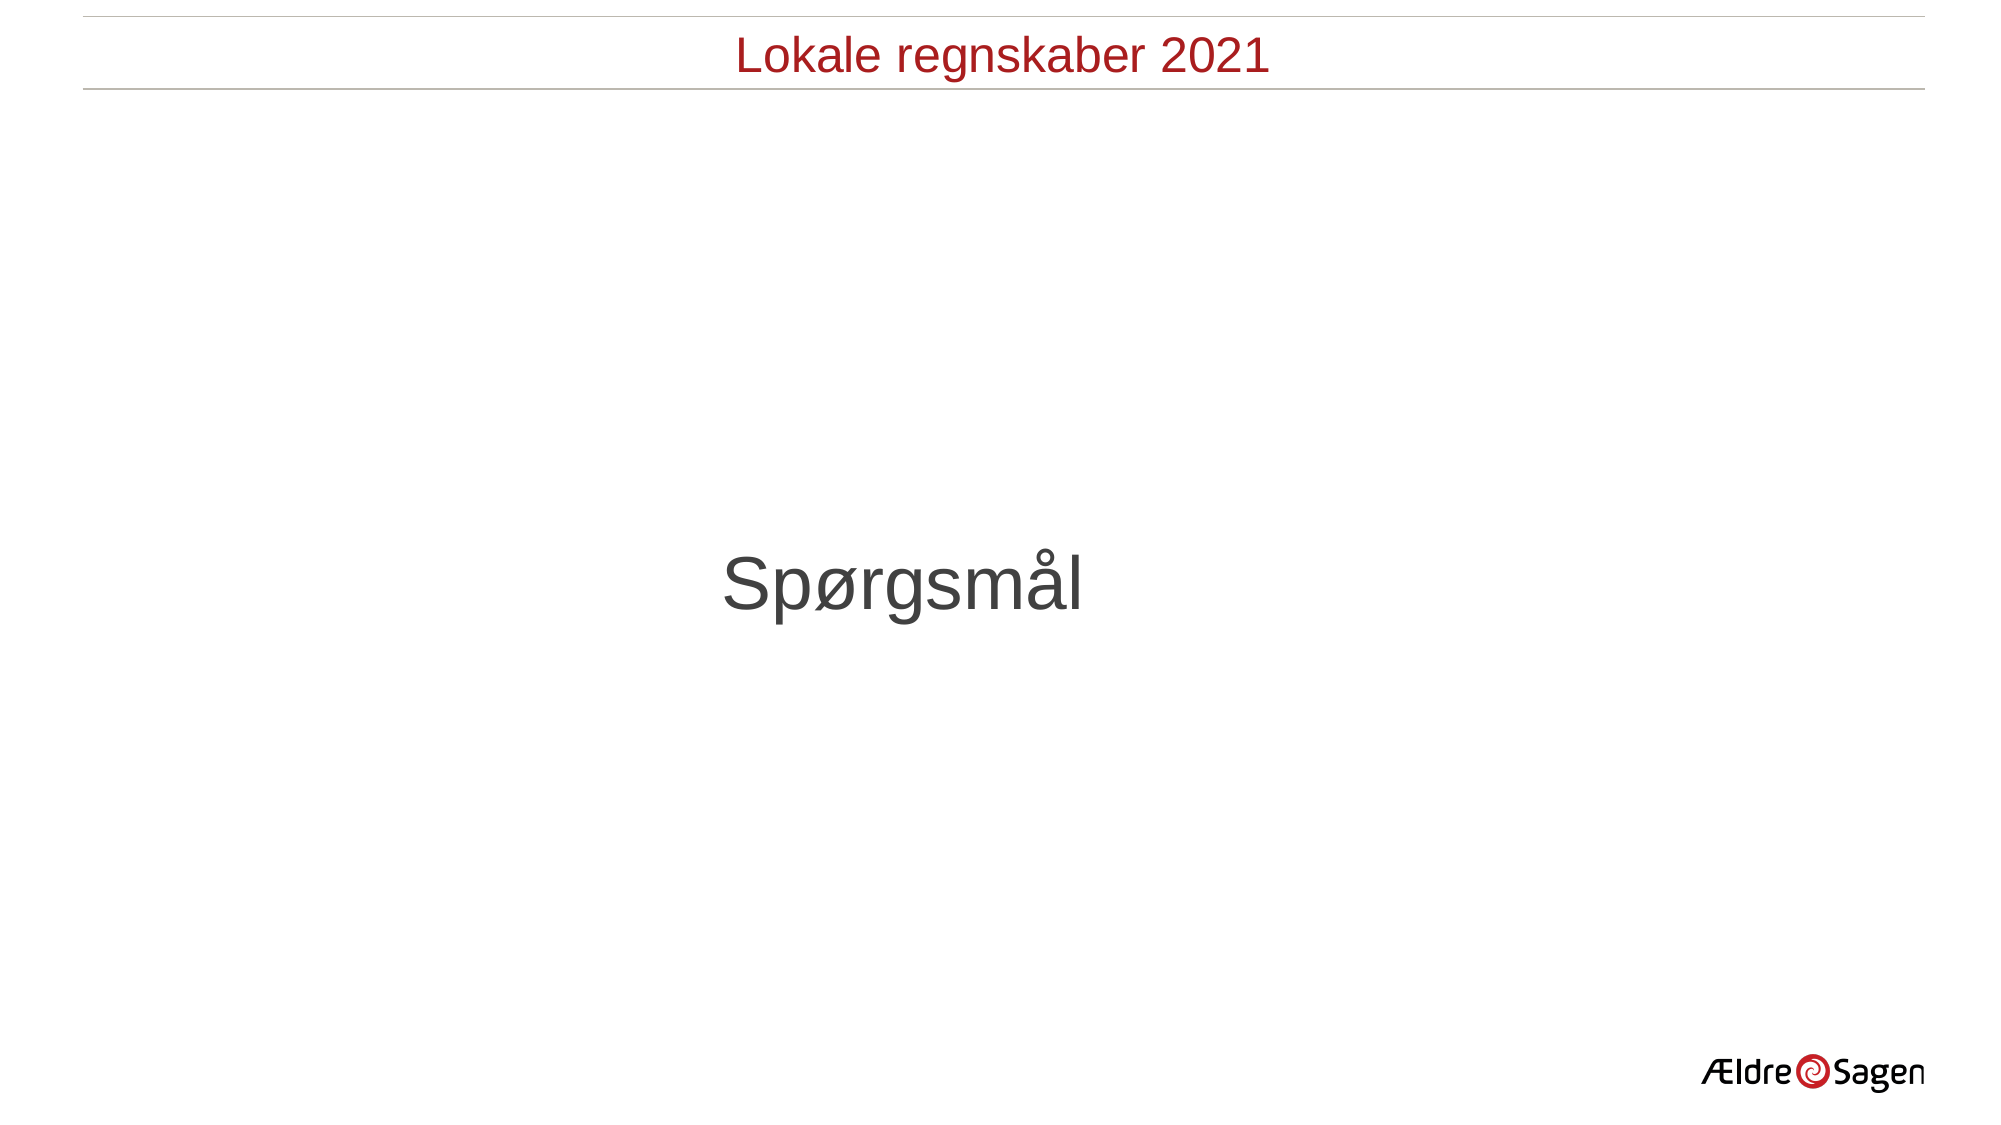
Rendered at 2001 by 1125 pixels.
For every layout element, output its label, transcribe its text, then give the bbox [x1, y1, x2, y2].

text_box Lokale regnskaber 2021 [82, 14, 1925, 92]
text_box Spørgsmål [713, 525, 1922, 634]
